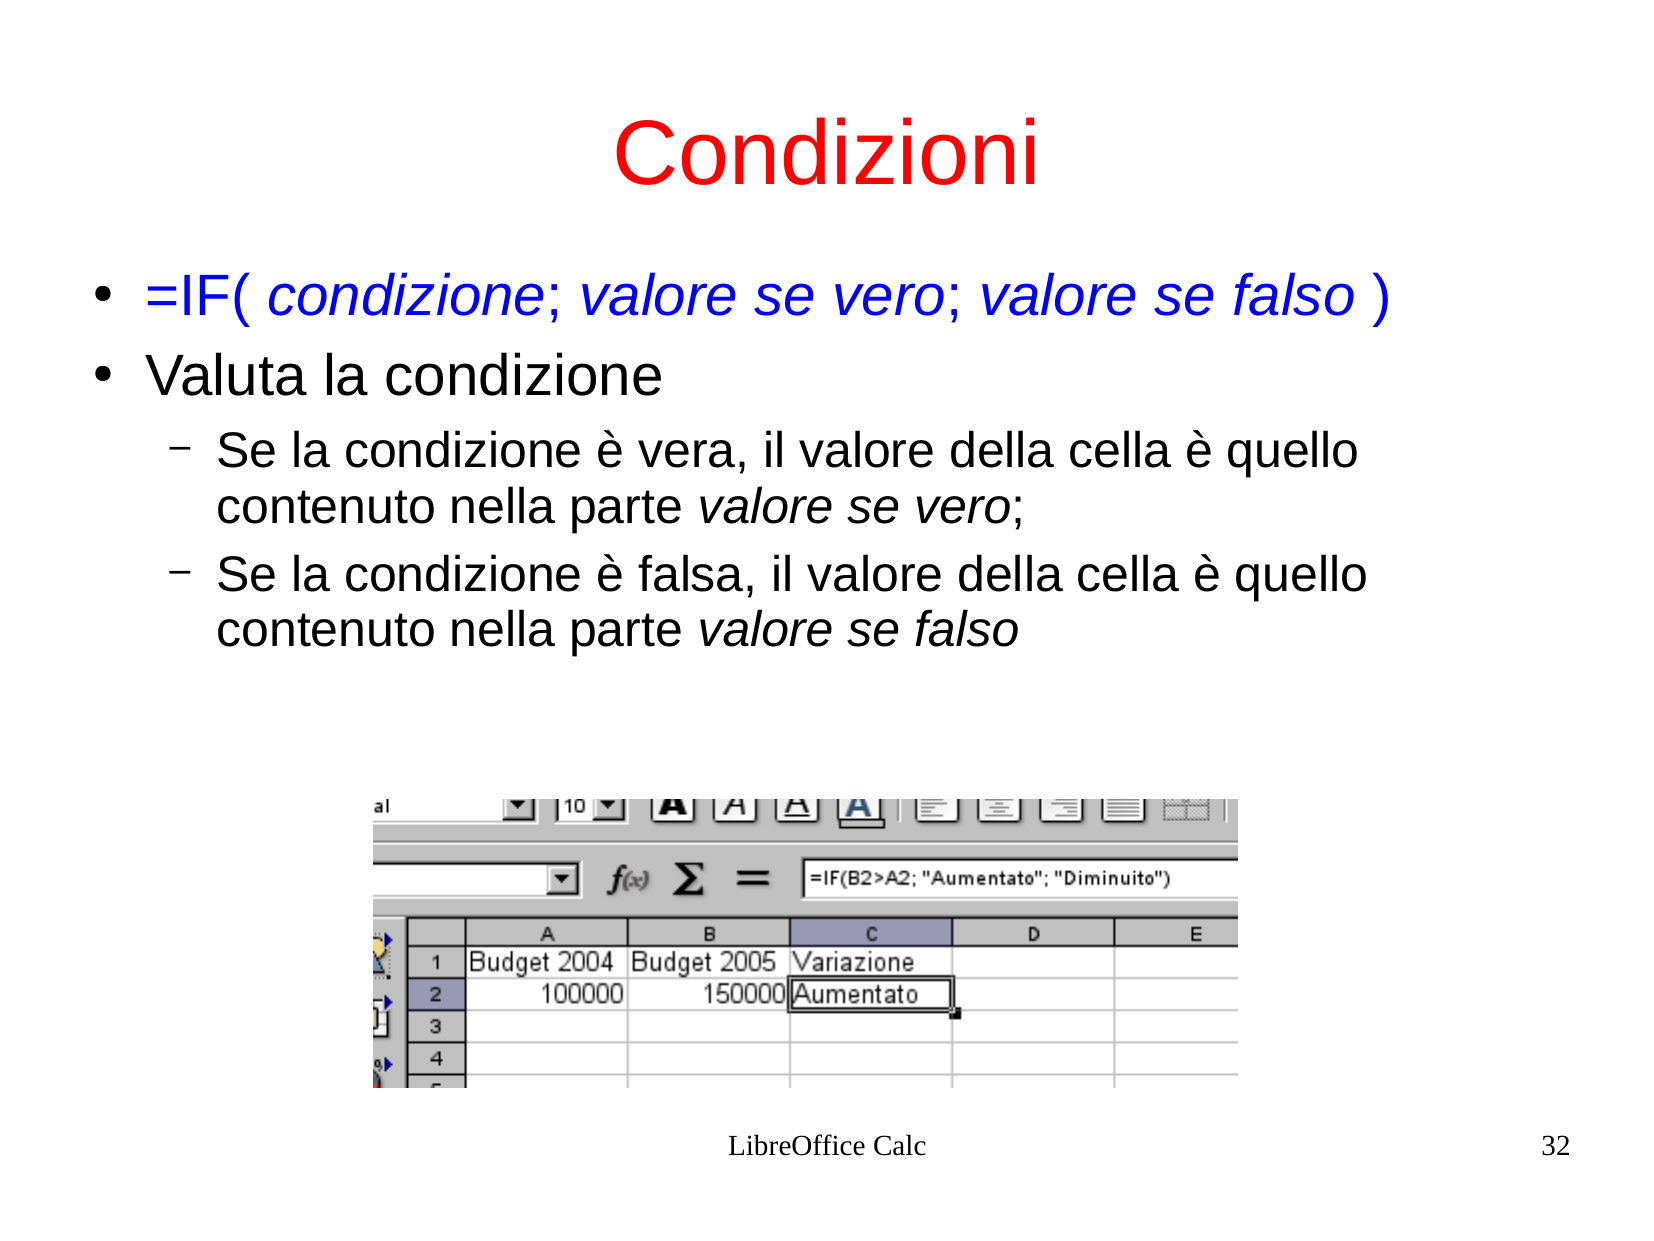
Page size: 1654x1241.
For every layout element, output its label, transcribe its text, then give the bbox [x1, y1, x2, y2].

list =IF( condizione; valore se vero; valore se falso ) Valuta la condizione Se la condizione è vera, il valore della cella è quello contenuto nella parte valore se vero; Se la condizione è falsa, il valore della cella è quello contenuto nella parte valore se falso [75, 262, 1576, 1163]
picture [373, 799, 1238, 1088]
title Condizioni [82, 49, 1571, 257]
